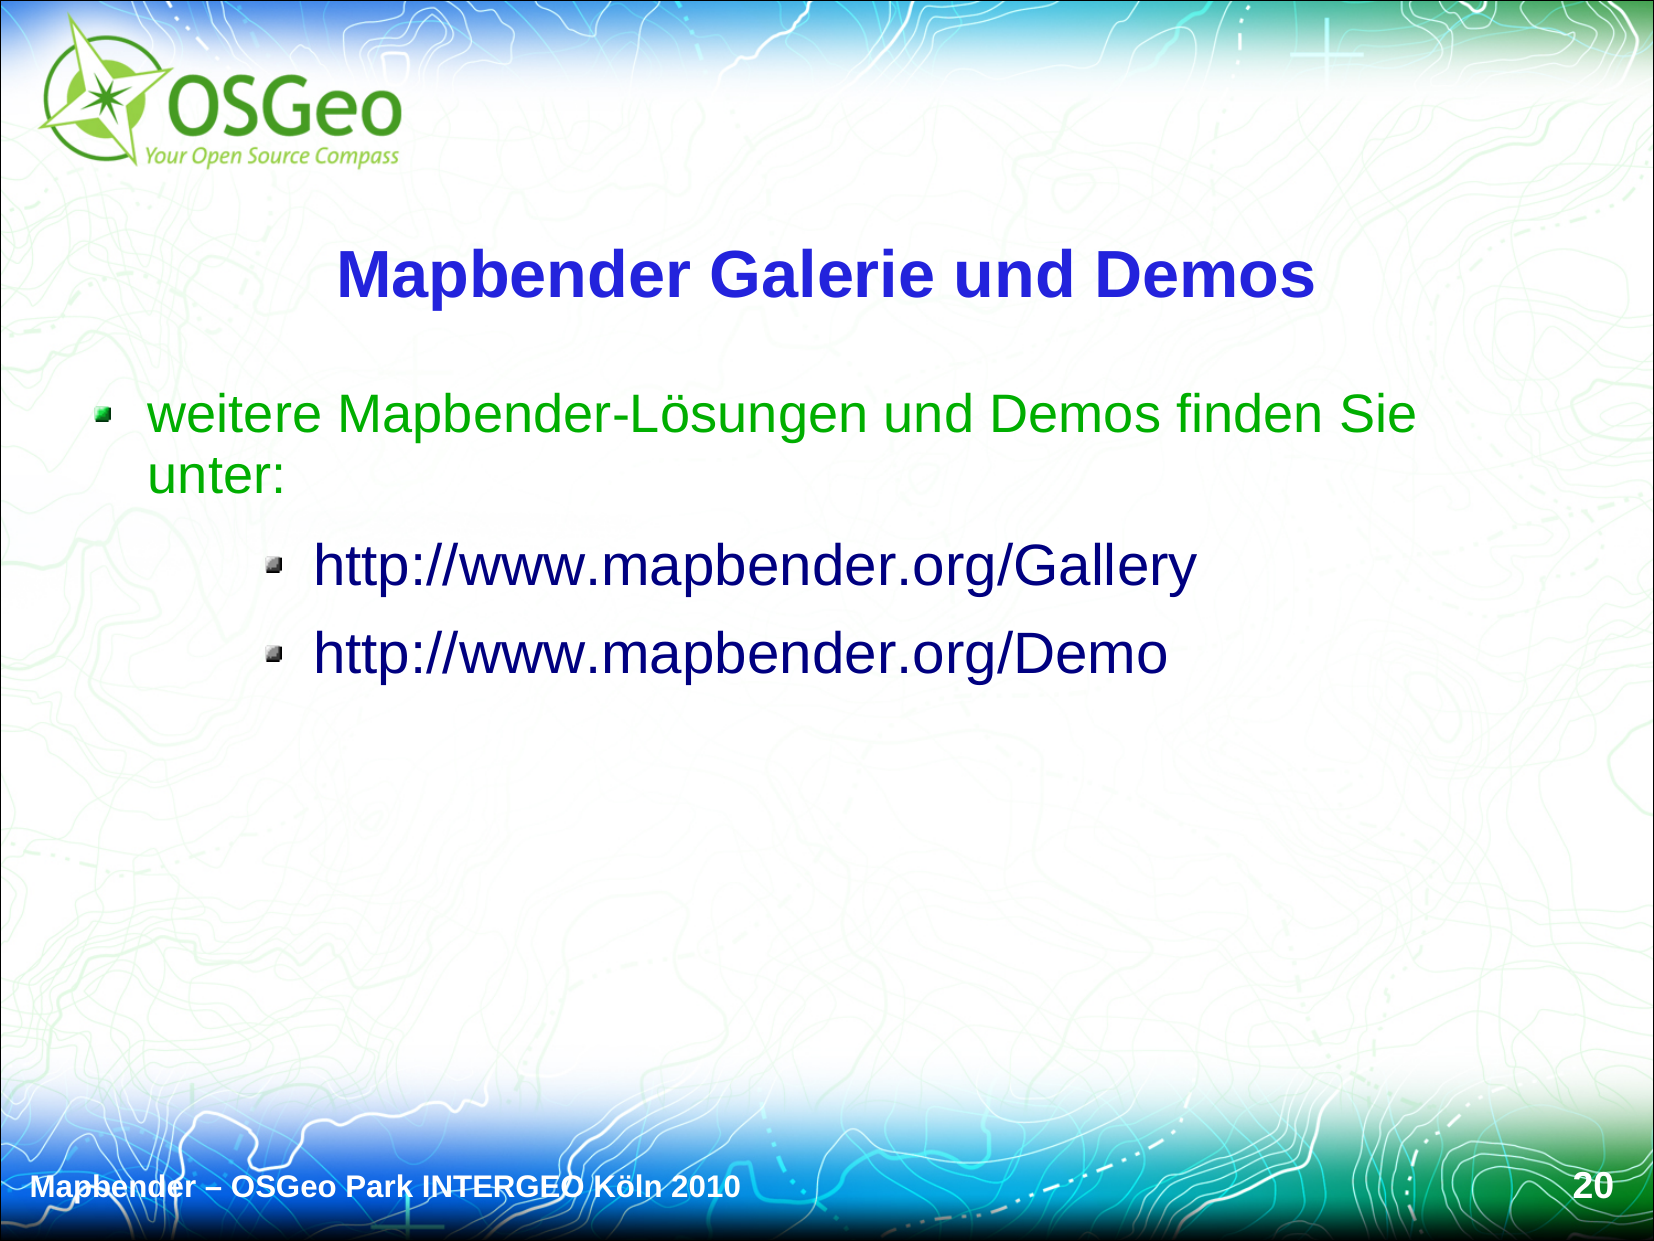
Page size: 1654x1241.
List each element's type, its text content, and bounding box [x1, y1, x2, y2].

list weitere Mapbender-Lösungen und Demos finden Sie unter: http://www.mapbender.org/Gallery http://www.mapbender.org/Demo [76, 383, 1565, 1188]
picture [1, 1, 1653, 1240]
title Mapbender Galerie und Demos [82, 208, 1571, 342]
